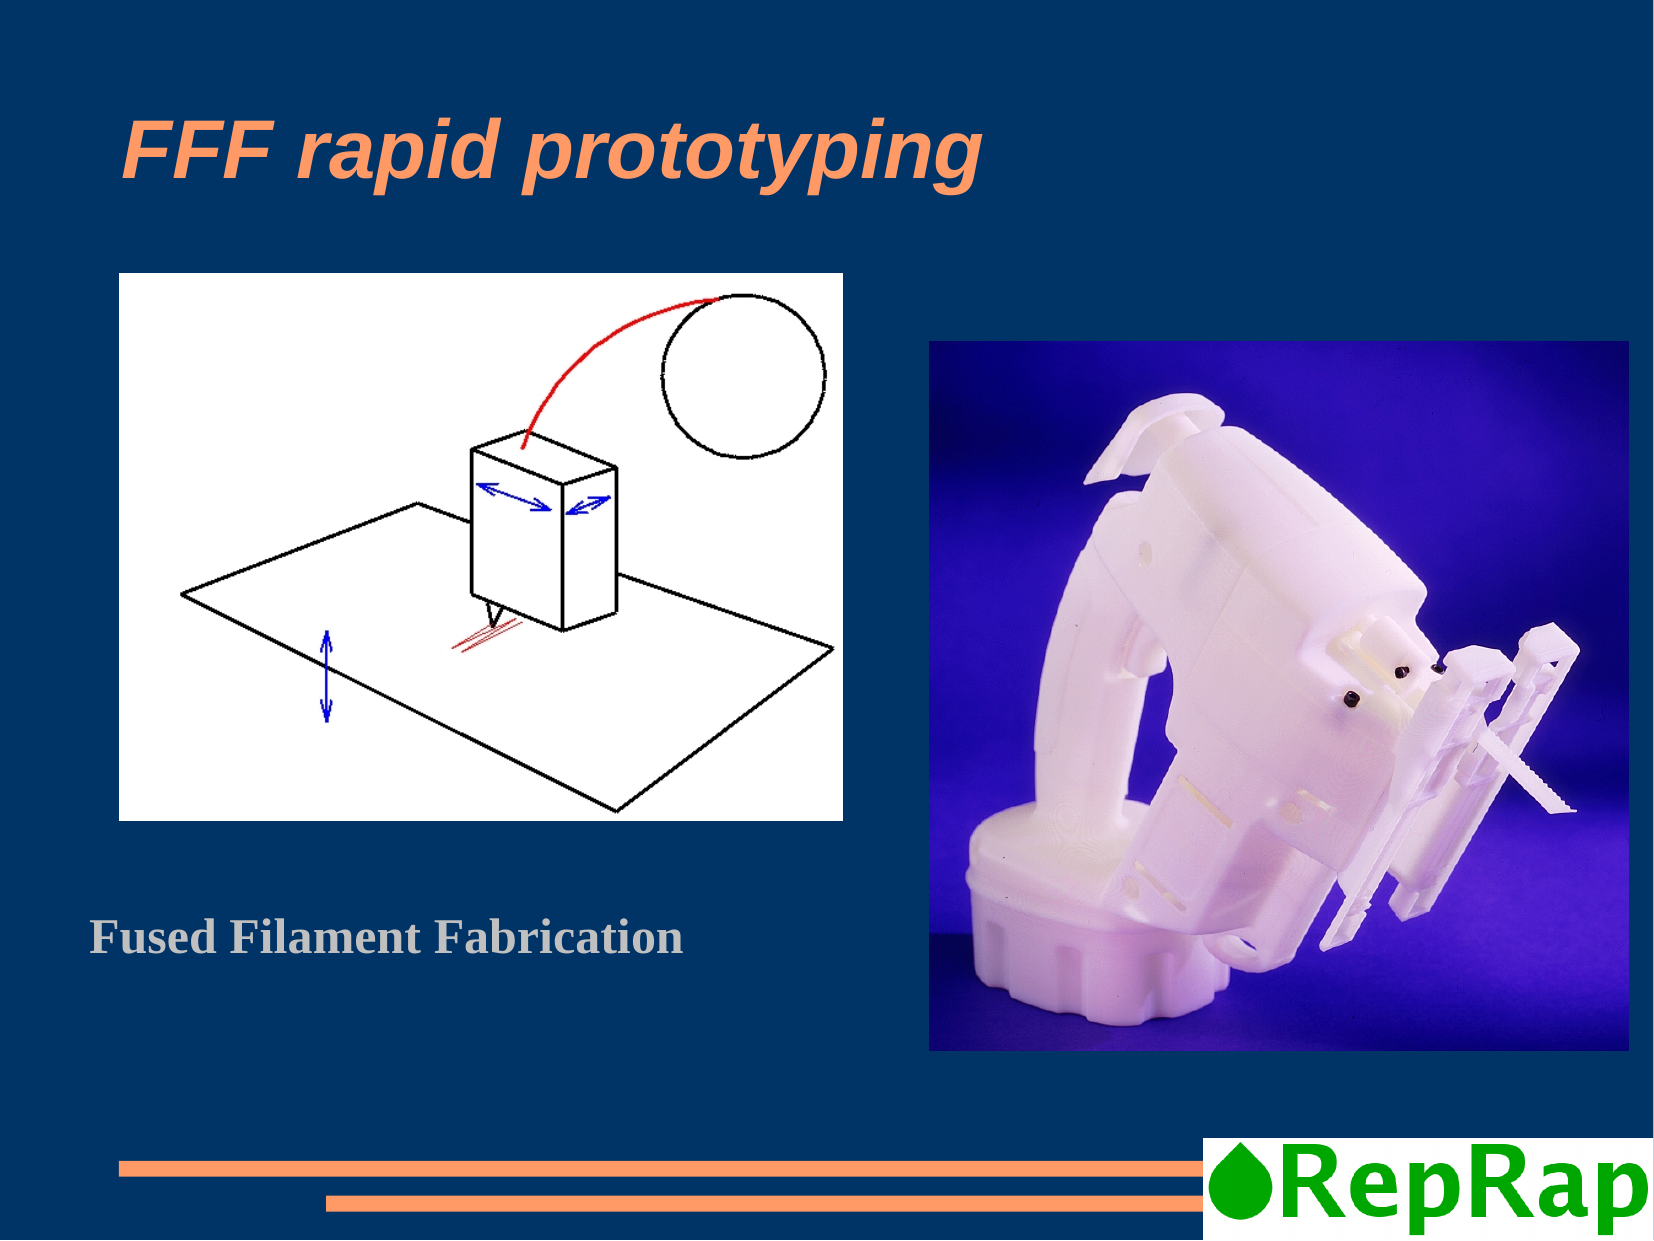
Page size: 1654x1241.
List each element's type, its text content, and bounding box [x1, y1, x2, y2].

text_box Fused Filament Fabrication [89, 908, 954, 984]
title FFF rapid prototyping [121, 46, 1534, 254]
picture [1203, 1138, 1654, 1241]
picture [929, 341, 1629, 1051]
picture [119, 273, 843, 821]
